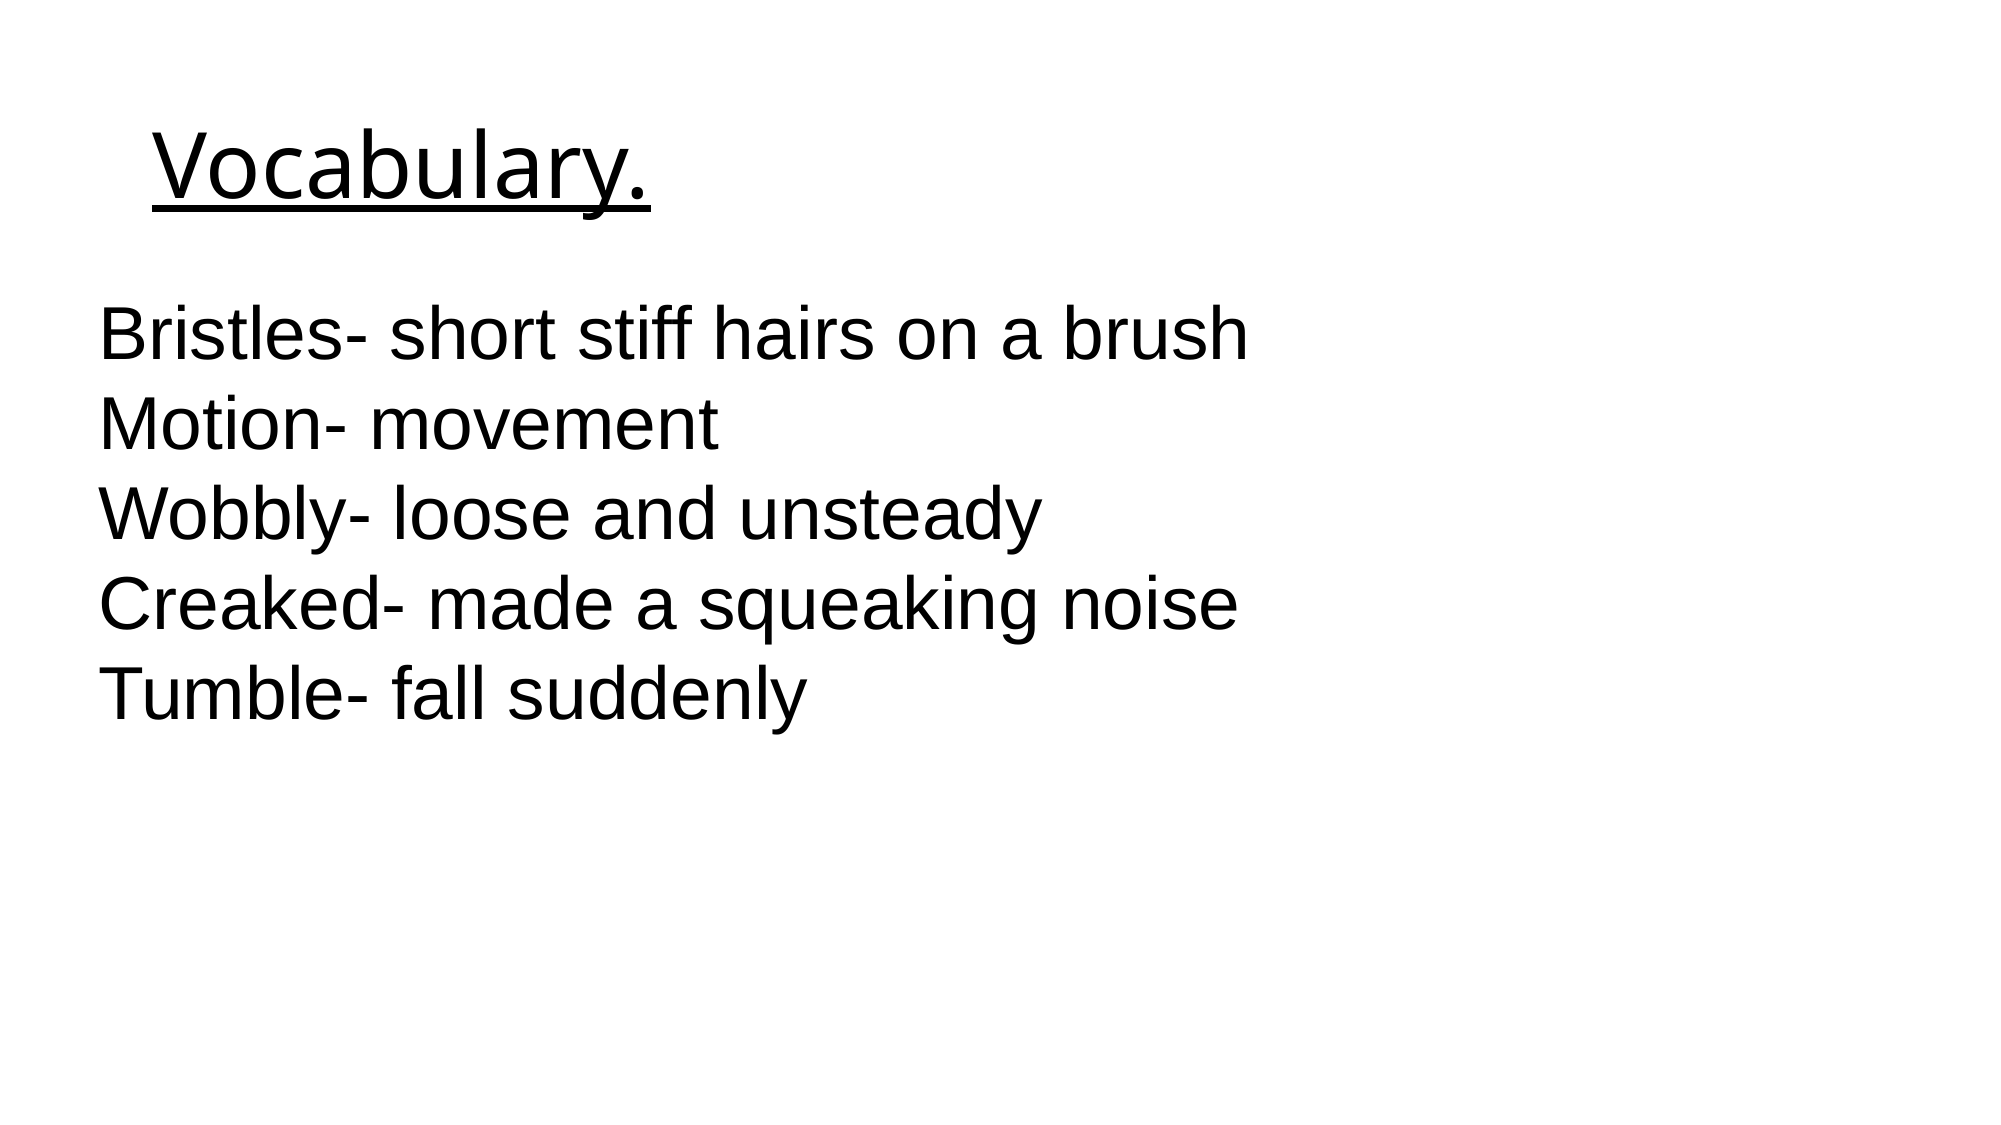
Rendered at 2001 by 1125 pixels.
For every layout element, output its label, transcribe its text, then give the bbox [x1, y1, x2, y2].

title Vocabulary. [137, 59, 1863, 278]
text_box Bristles- short stiff hairs on a brush Motion- movement Wobbly- loose and unsteady Creaked- made a squeaking noise Tumble- fall suddenly [83, 277, 1682, 747]
